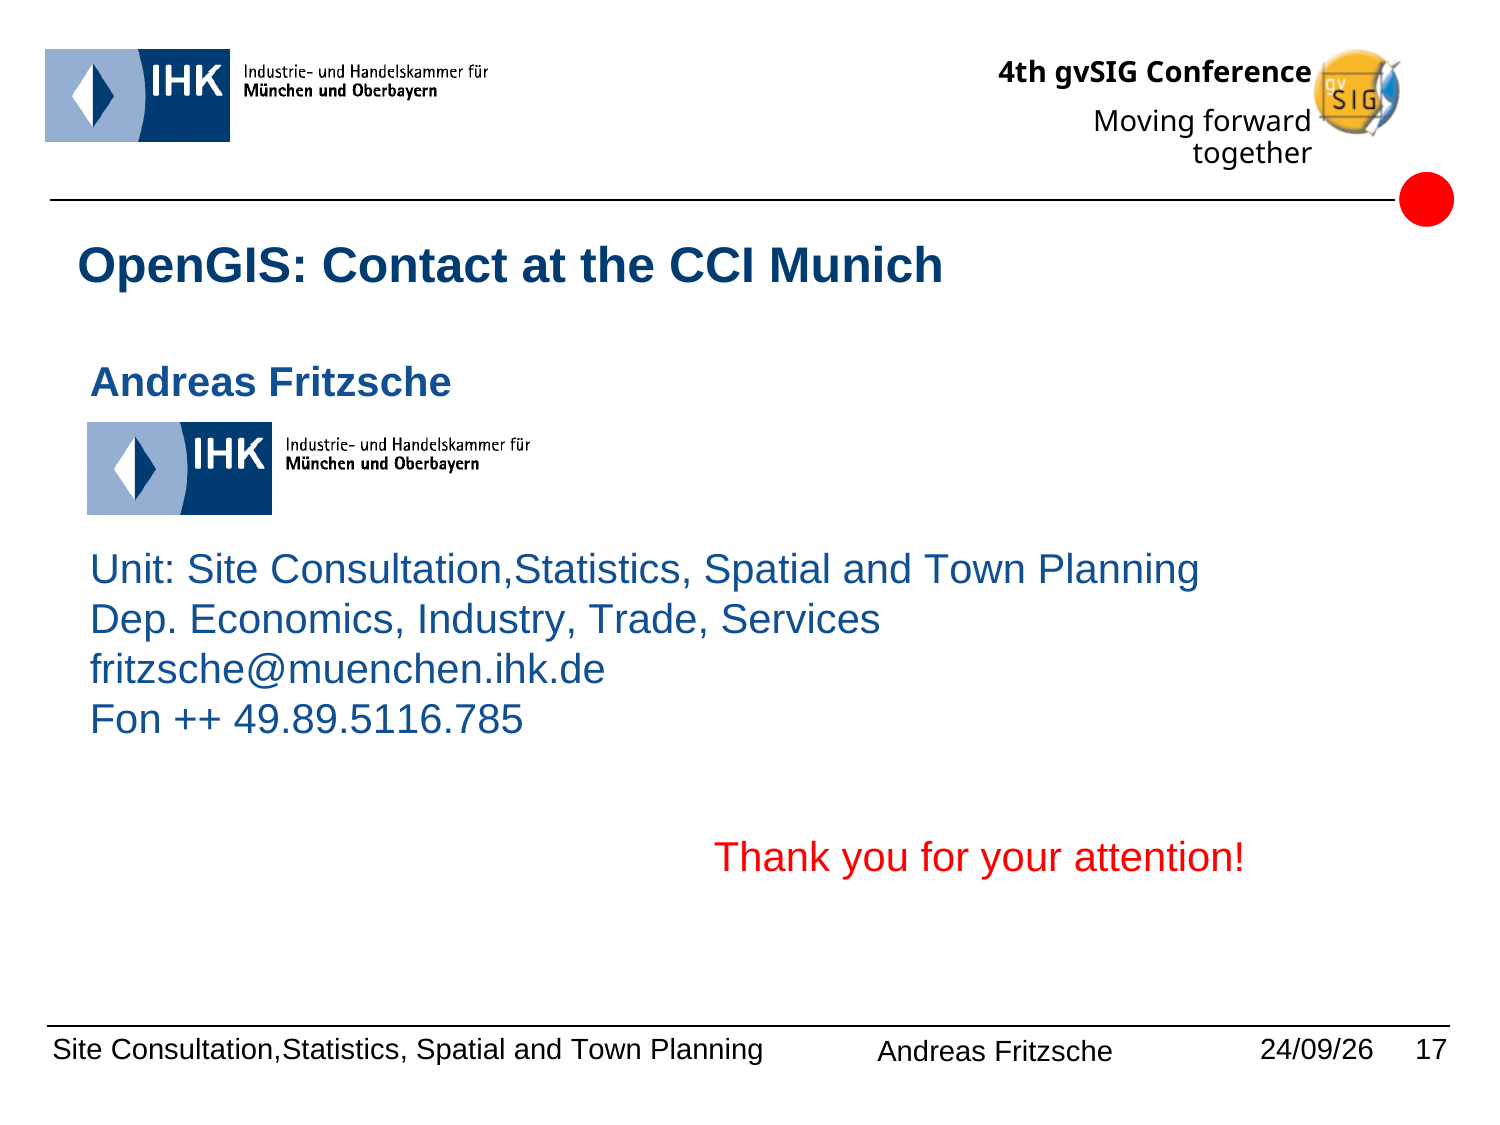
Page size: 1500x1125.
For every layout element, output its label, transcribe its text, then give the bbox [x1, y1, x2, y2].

picture [45, 49, 488, 142]
text_box OpenGIS: Contact at the CCI Munich [62, 224, 1426, 318]
picture [87, 422, 530, 515]
text_box Andreas Fritzsche Unit: Site Consultation,Statistics, Spatial and Town Planning Dep. Economics, Industry, Trade, Services fritzsche@muenchen.ihk.de Fon ++ 49.89.5116.785 [74, 347, 1225, 818]
title [75, 212, 1438, 399]
text_box Thank you for your attention! [699, 822, 1261, 888]
picture [1312, 49, 1401, 138]
